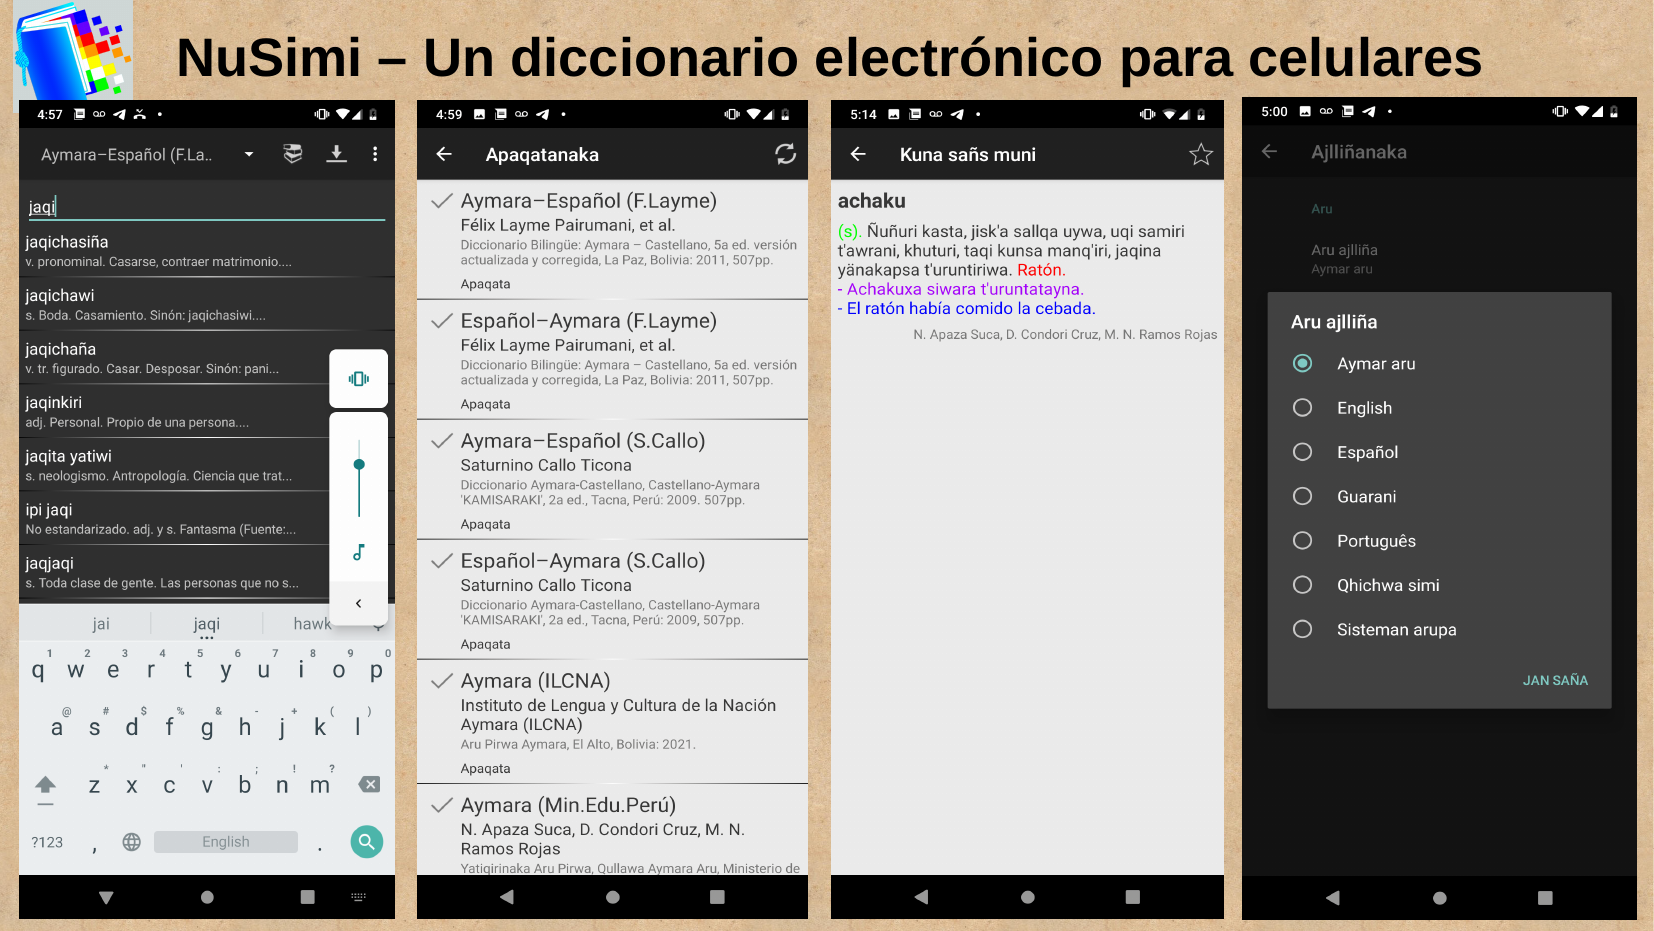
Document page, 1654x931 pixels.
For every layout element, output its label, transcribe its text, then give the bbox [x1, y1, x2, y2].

title NuSimi – Un diccionario electrónico para celulares [133, 0, 1649, 136]
picture [0, 0, 1654, 931]
